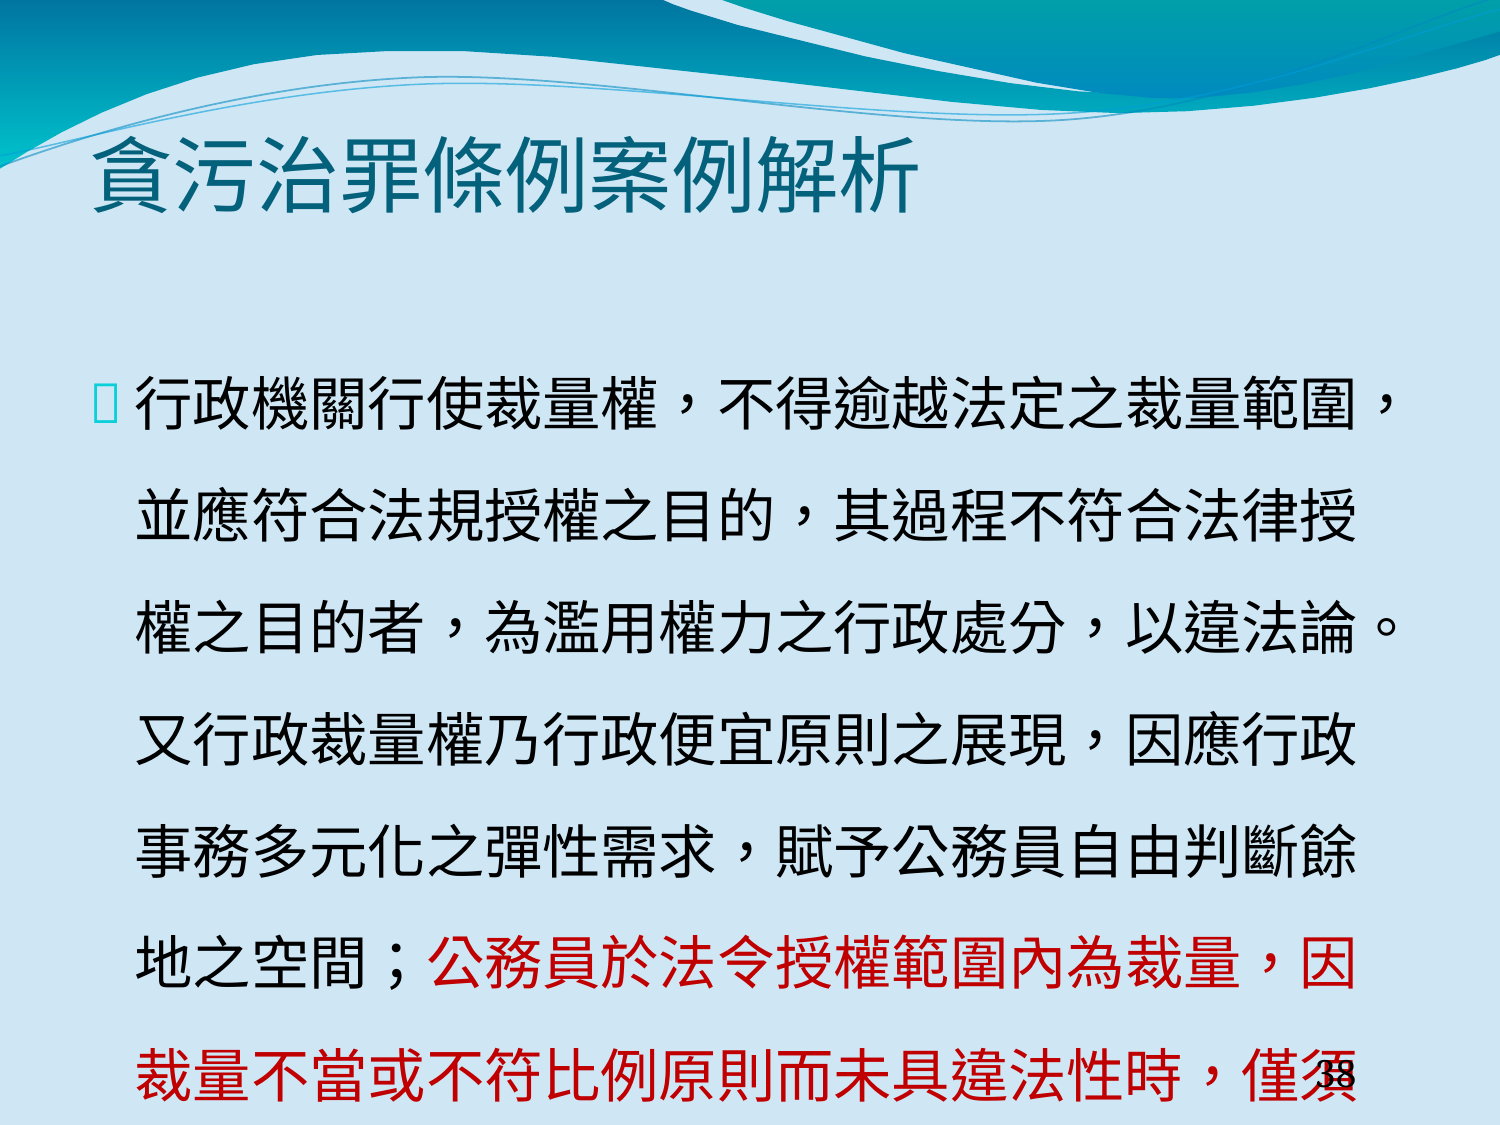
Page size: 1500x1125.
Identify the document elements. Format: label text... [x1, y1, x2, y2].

list 行政機關行使裁量權，不得逾越法定之裁量範圍，並應符合法規授權之目的，其過程不符合法律授權之目的者，為濫用權力之行政處分，以違法論。又行政裁量權乃行政便宜原則之展現，因應行政事務多元化之彈性需求，賦予公務員自由判斷餘地之空間；公務員於法令授權範圍內為裁量，因裁量不當或不符比例原則而未具違法性時，僅須依其情節論究其行政責任，然若明知違反執行職務所應遵守之法令，而濫用其裁量權，致影響裁量決定之公平性與正確性，圖取自己或其他私人不法利益，因而獲得利益，破壞國民對公務員廉潔及公正執行職務之信賴，行為該當於犯罪構成要件，即具有可罰性。 （103台上757） [75, 317, 1425, 1038]
title 貪污治罪條例案例解析 [75, 115, 1425, 303]
slide_number <編號> [1299, 1042, 1425, 1103]
